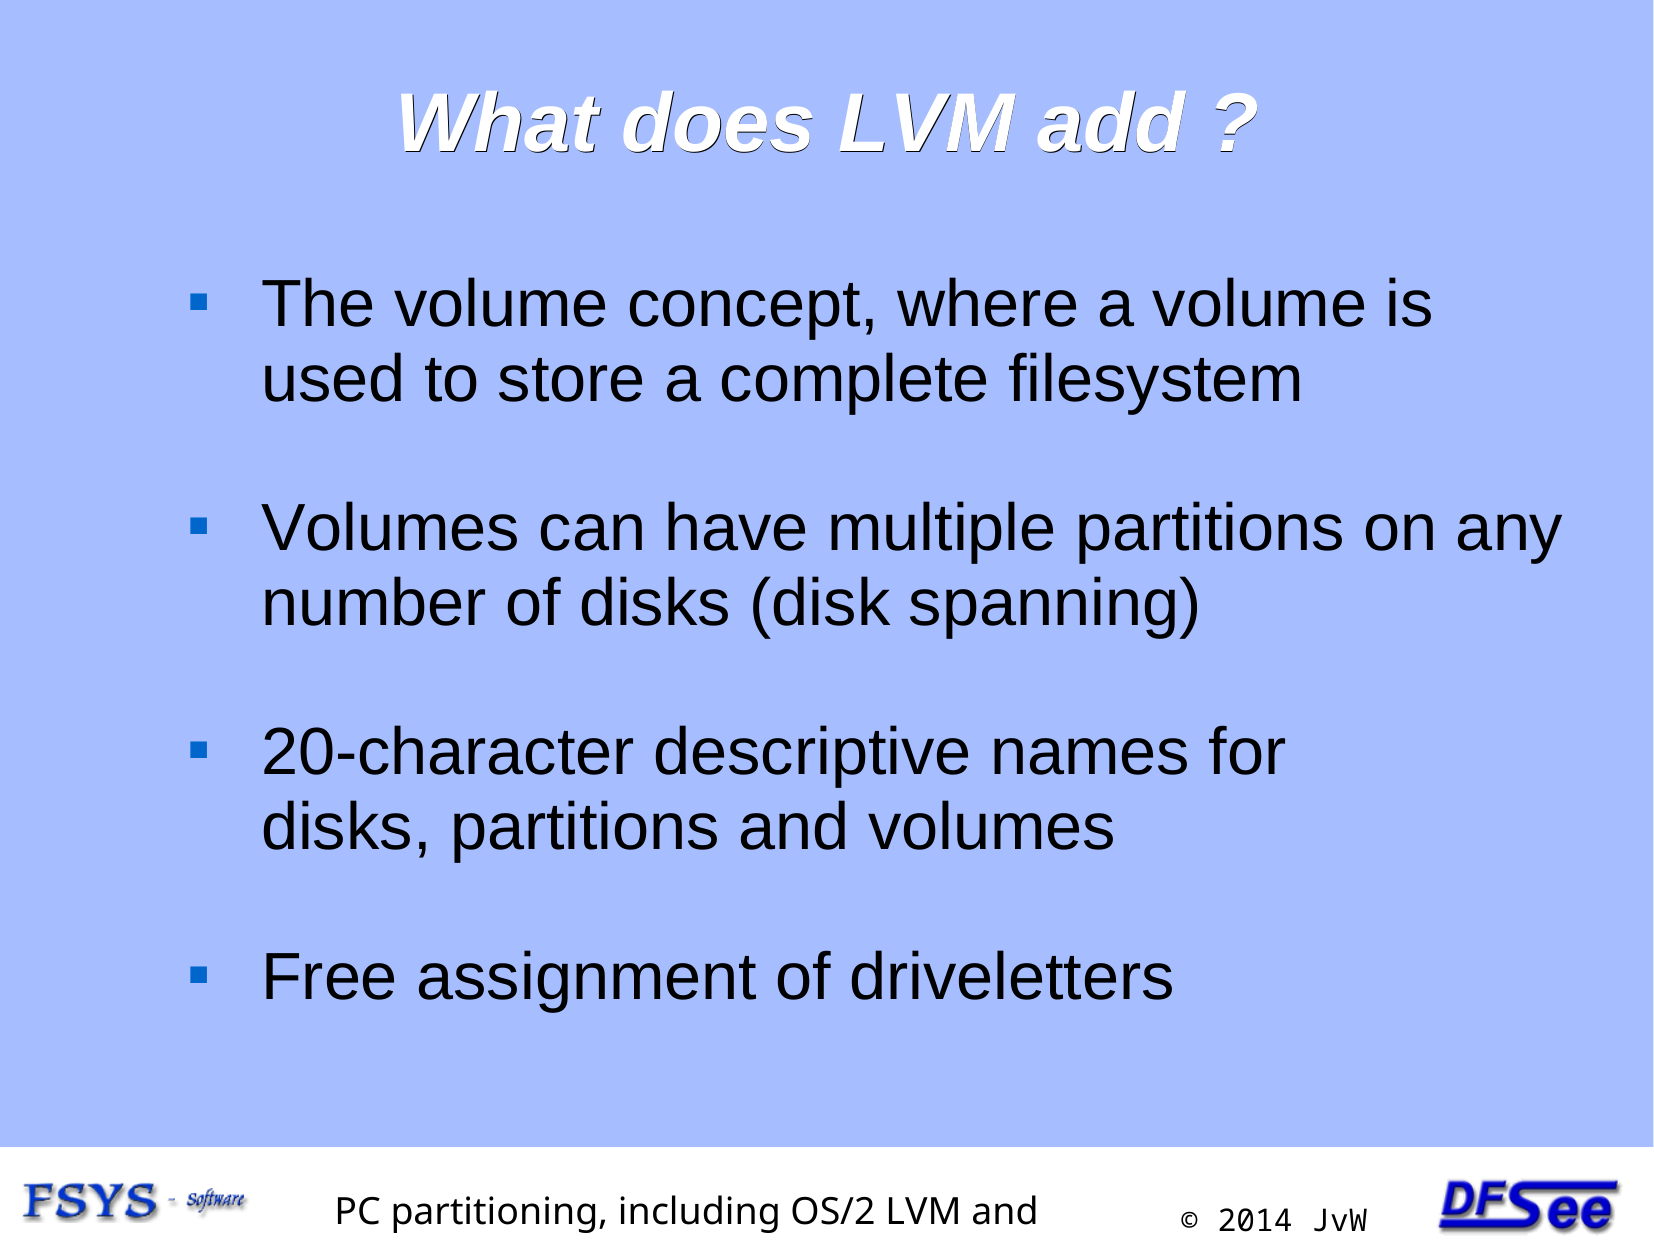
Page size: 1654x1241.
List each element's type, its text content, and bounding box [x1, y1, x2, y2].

picture [1434, 1177, 1623, 1241]
title What does LVM add ? [121, 19, 1534, 227]
list The volume concept, where a volume is used to store a complete filesystem Volumes can have multiple partitions on any number of disks (disk spanning) 20-character descriptive names for disks, partitions and volumes Free assignment of driveletters [178, 265, 1570, 1147]
picture [18, 1178, 254, 1223]
